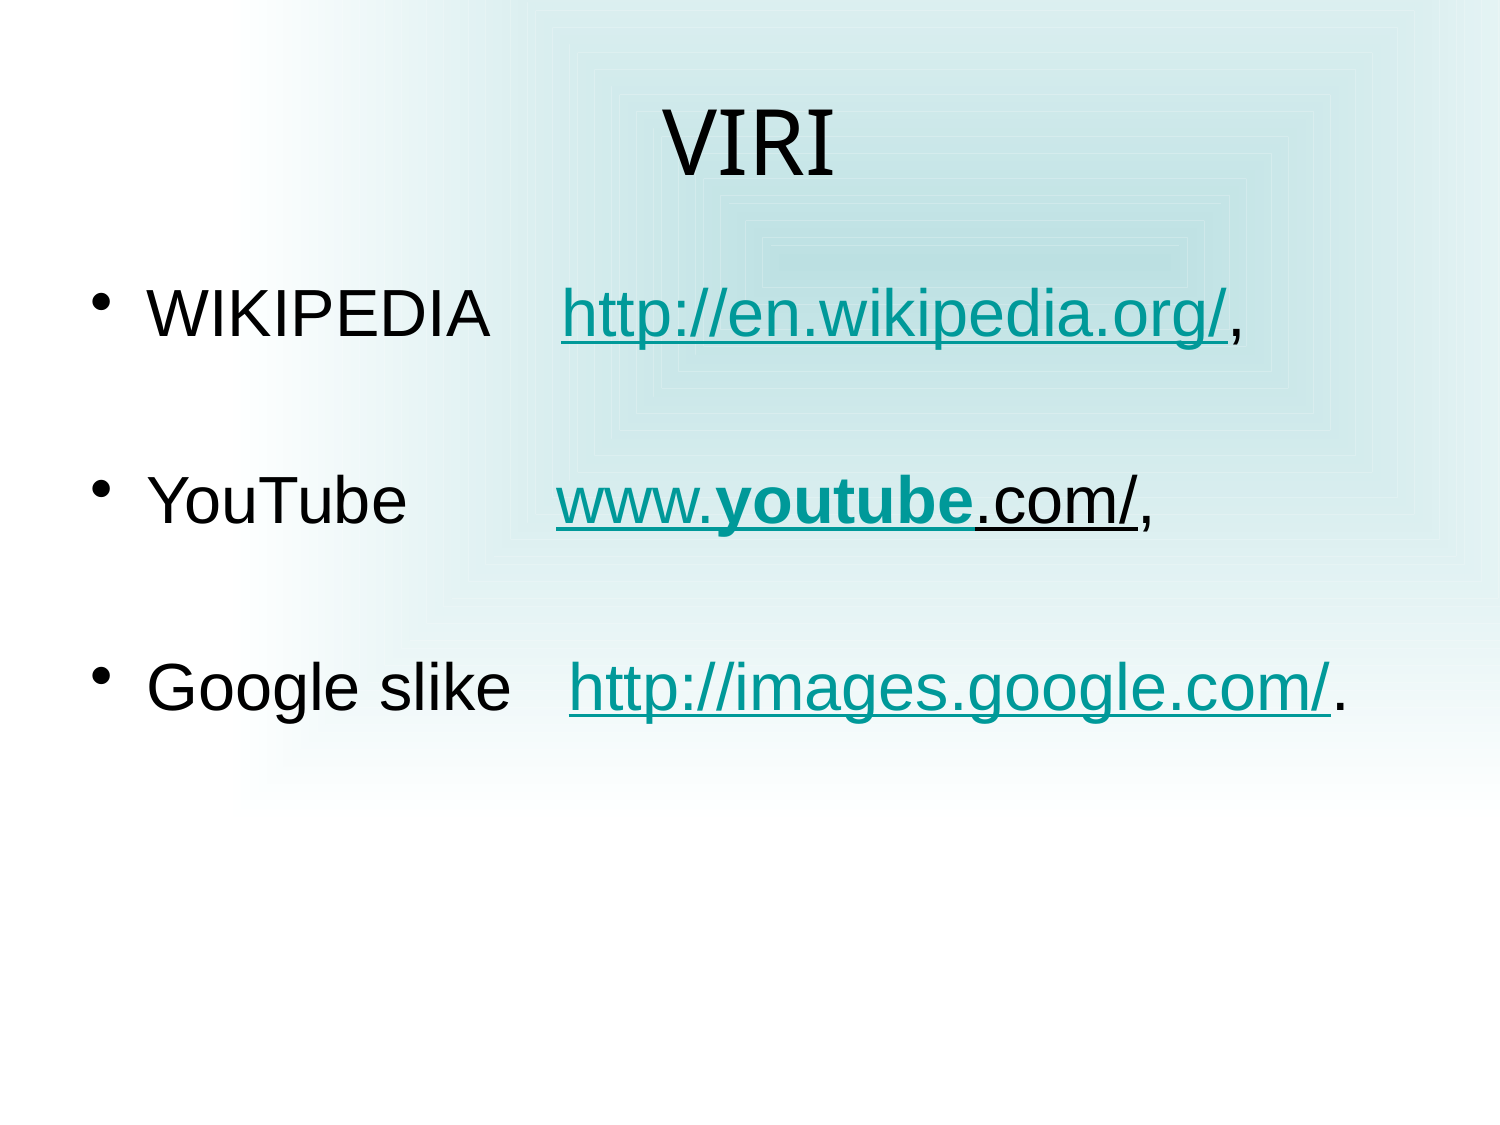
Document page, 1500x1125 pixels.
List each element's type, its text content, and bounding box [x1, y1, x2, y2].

list WIKIPEDIA http://en.wikipedia.org/, YouTube www.youtube.com/, Google slike http://images.google.com/. [75, 262, 1425, 1005]
title VIRI [75, 45, 1425, 233]
